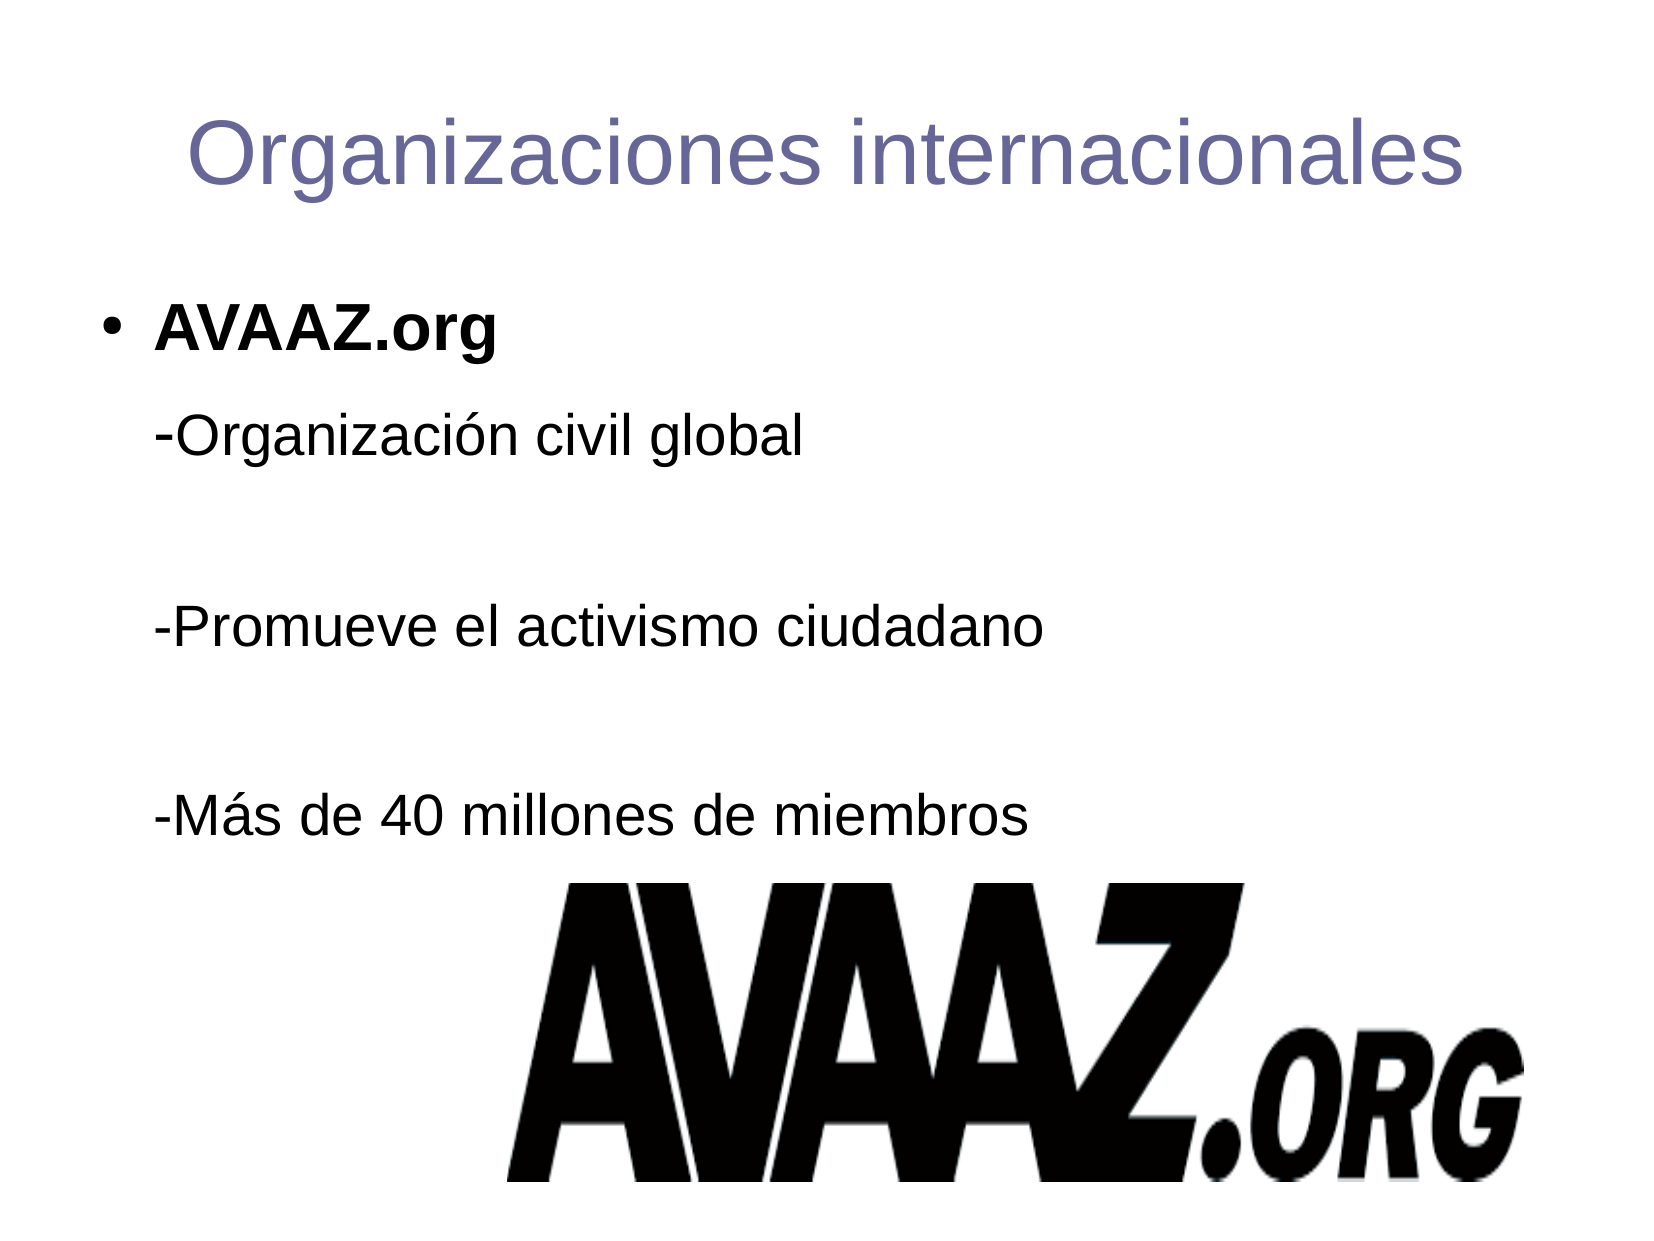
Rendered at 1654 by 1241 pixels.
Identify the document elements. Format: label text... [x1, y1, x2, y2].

picture [507, 883, 1524, 1182]
title Organizaciones internacionales [82, 56, 1571, 250]
list AVAAZ.org -Organización civil global -Promueve el activismo ciudadano -Más de 40 millones de miembros [82, 290, 1571, 1010]
